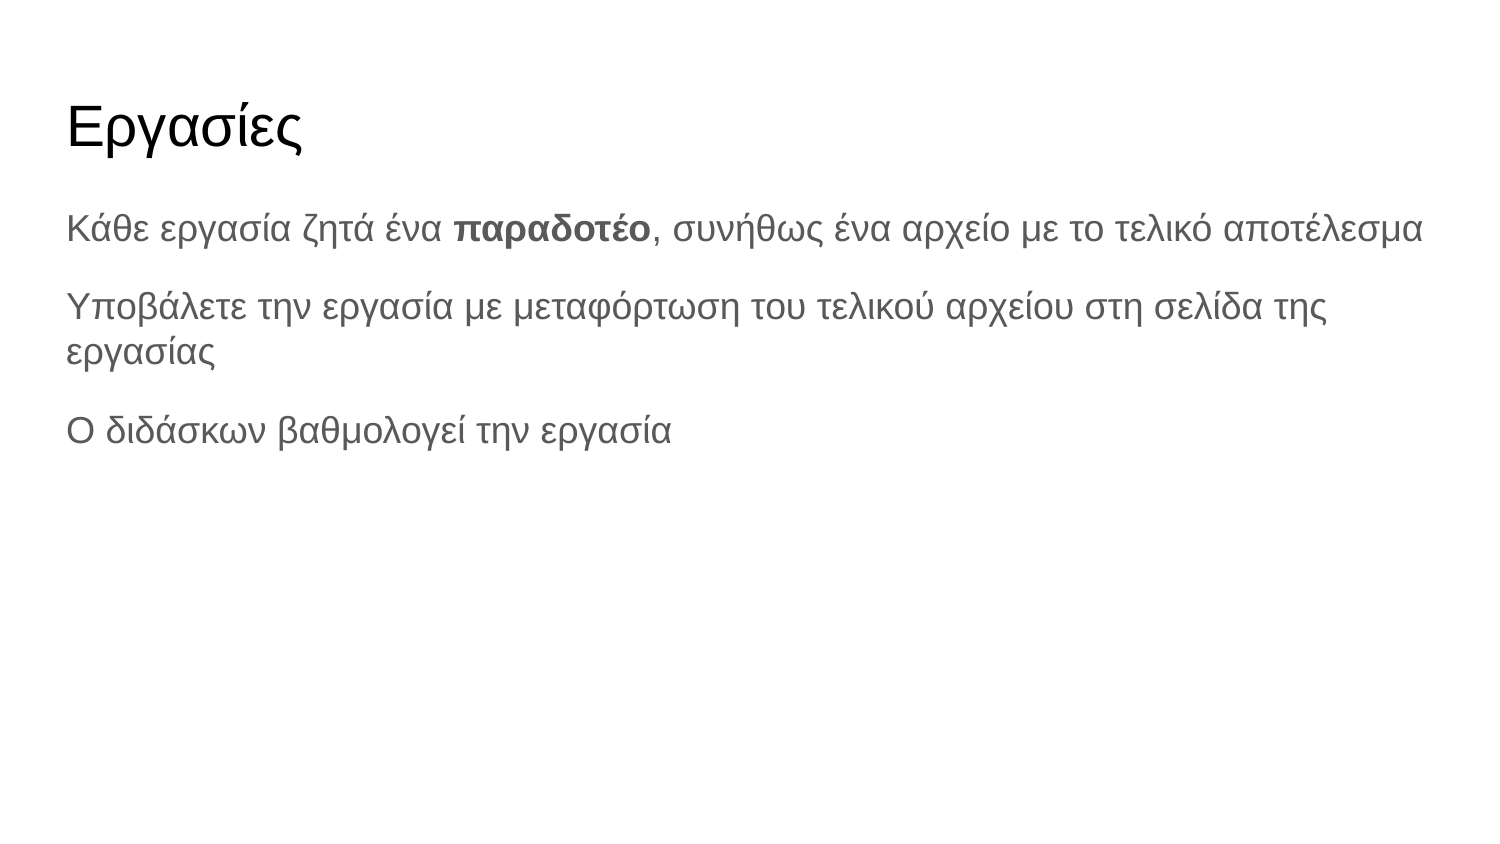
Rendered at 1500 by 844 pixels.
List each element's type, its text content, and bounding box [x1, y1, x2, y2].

title Εργασίες [51, 72, 1449, 167]
list Κάθε εργασία ζητά ένα παραδοτέο, συνήθως ένα αρχείο με το τελικό αποτέλεσμα Υποβάλετε την εργασία με μεταφόρτωση του τελικού αρχείου στη σελίδα της εργασίας Ο διδάσκων βαθμολογεί την εργασία [51, 189, 1449, 750]
